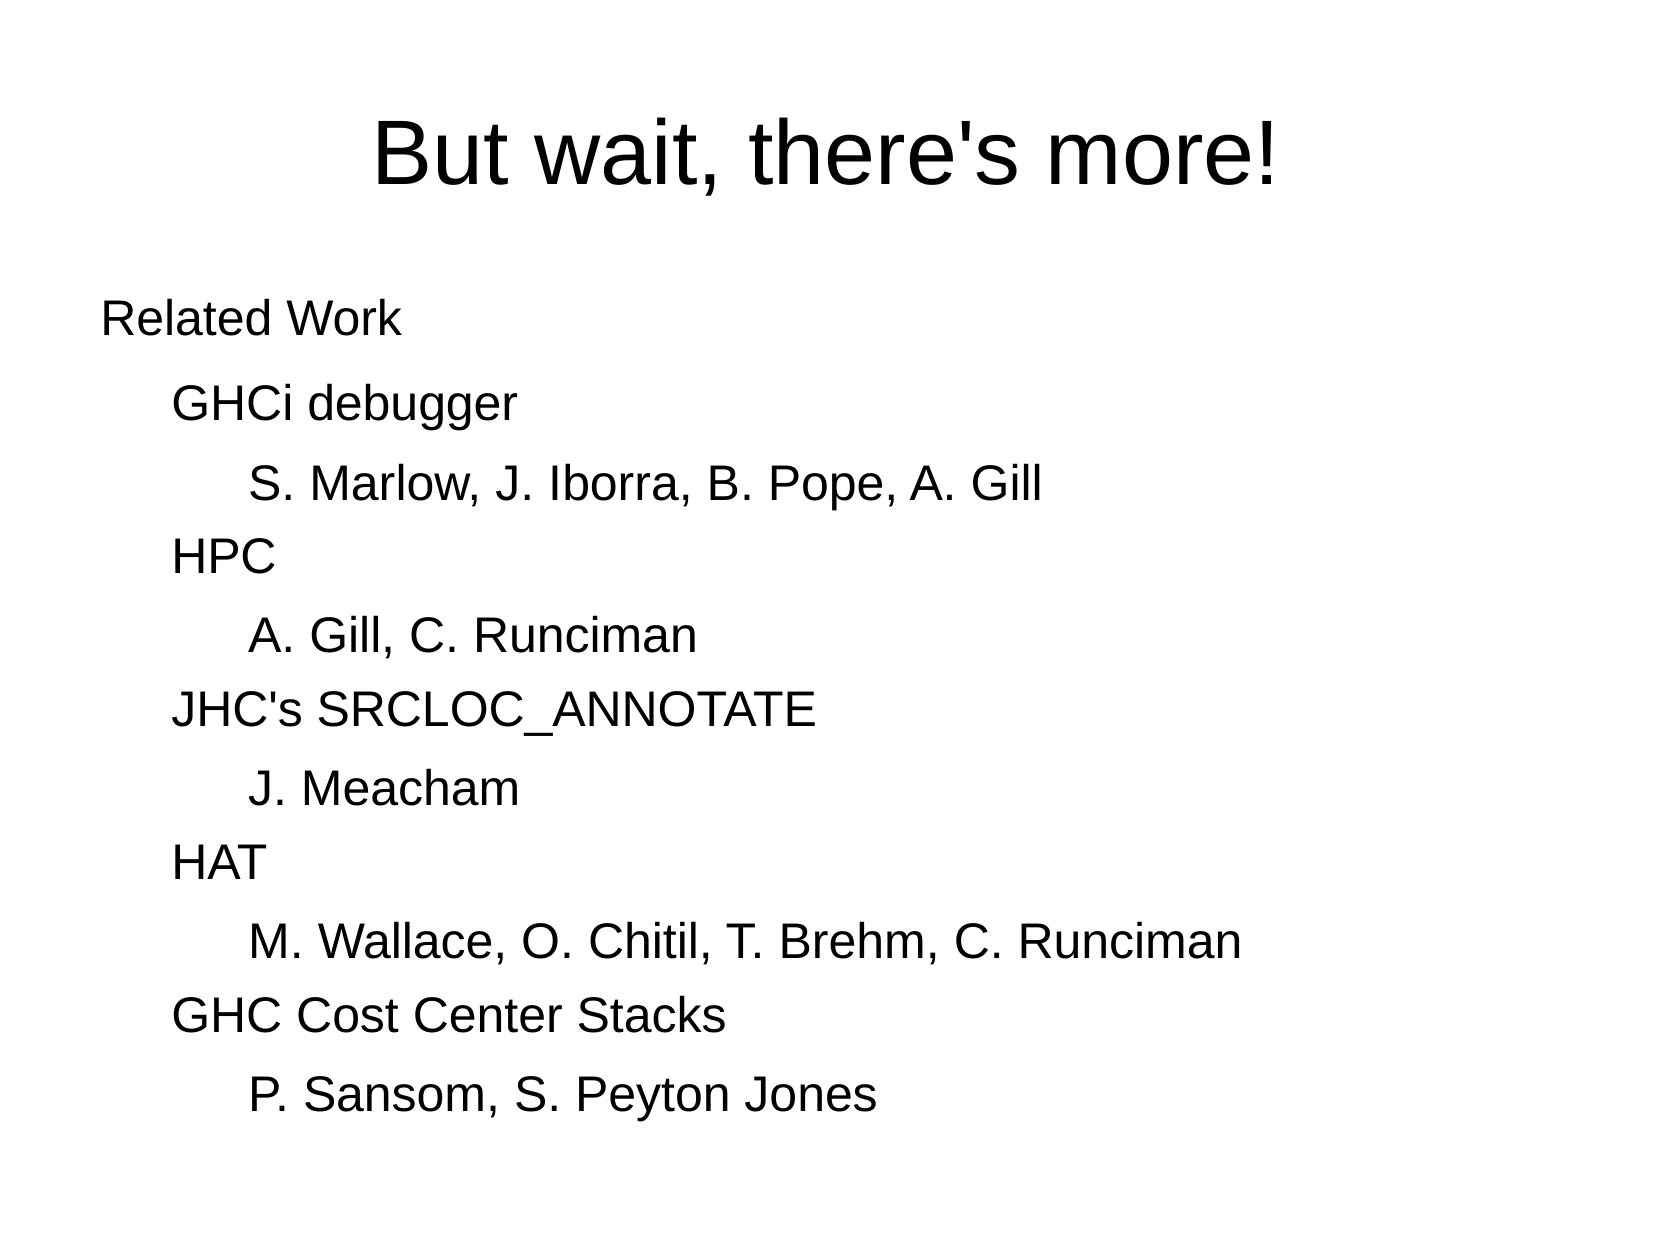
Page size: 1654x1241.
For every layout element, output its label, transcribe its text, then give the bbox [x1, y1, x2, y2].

list Related Work GHCi debugger S. Marlow, J. Iborra, B. Pope, A. Gill HPC A. Gill, C. Runciman JHC's SRCLOC_ANNOTATE J. Meacham HAT M. Wallace, O. Chitil, T. Brehm, C. Runciman GHC Cost Center Stacks P. Sansom, S. Peyton Jones [82, 290, 1571, 1241]
title But wait, there's more! [82, 56, 1571, 250]
